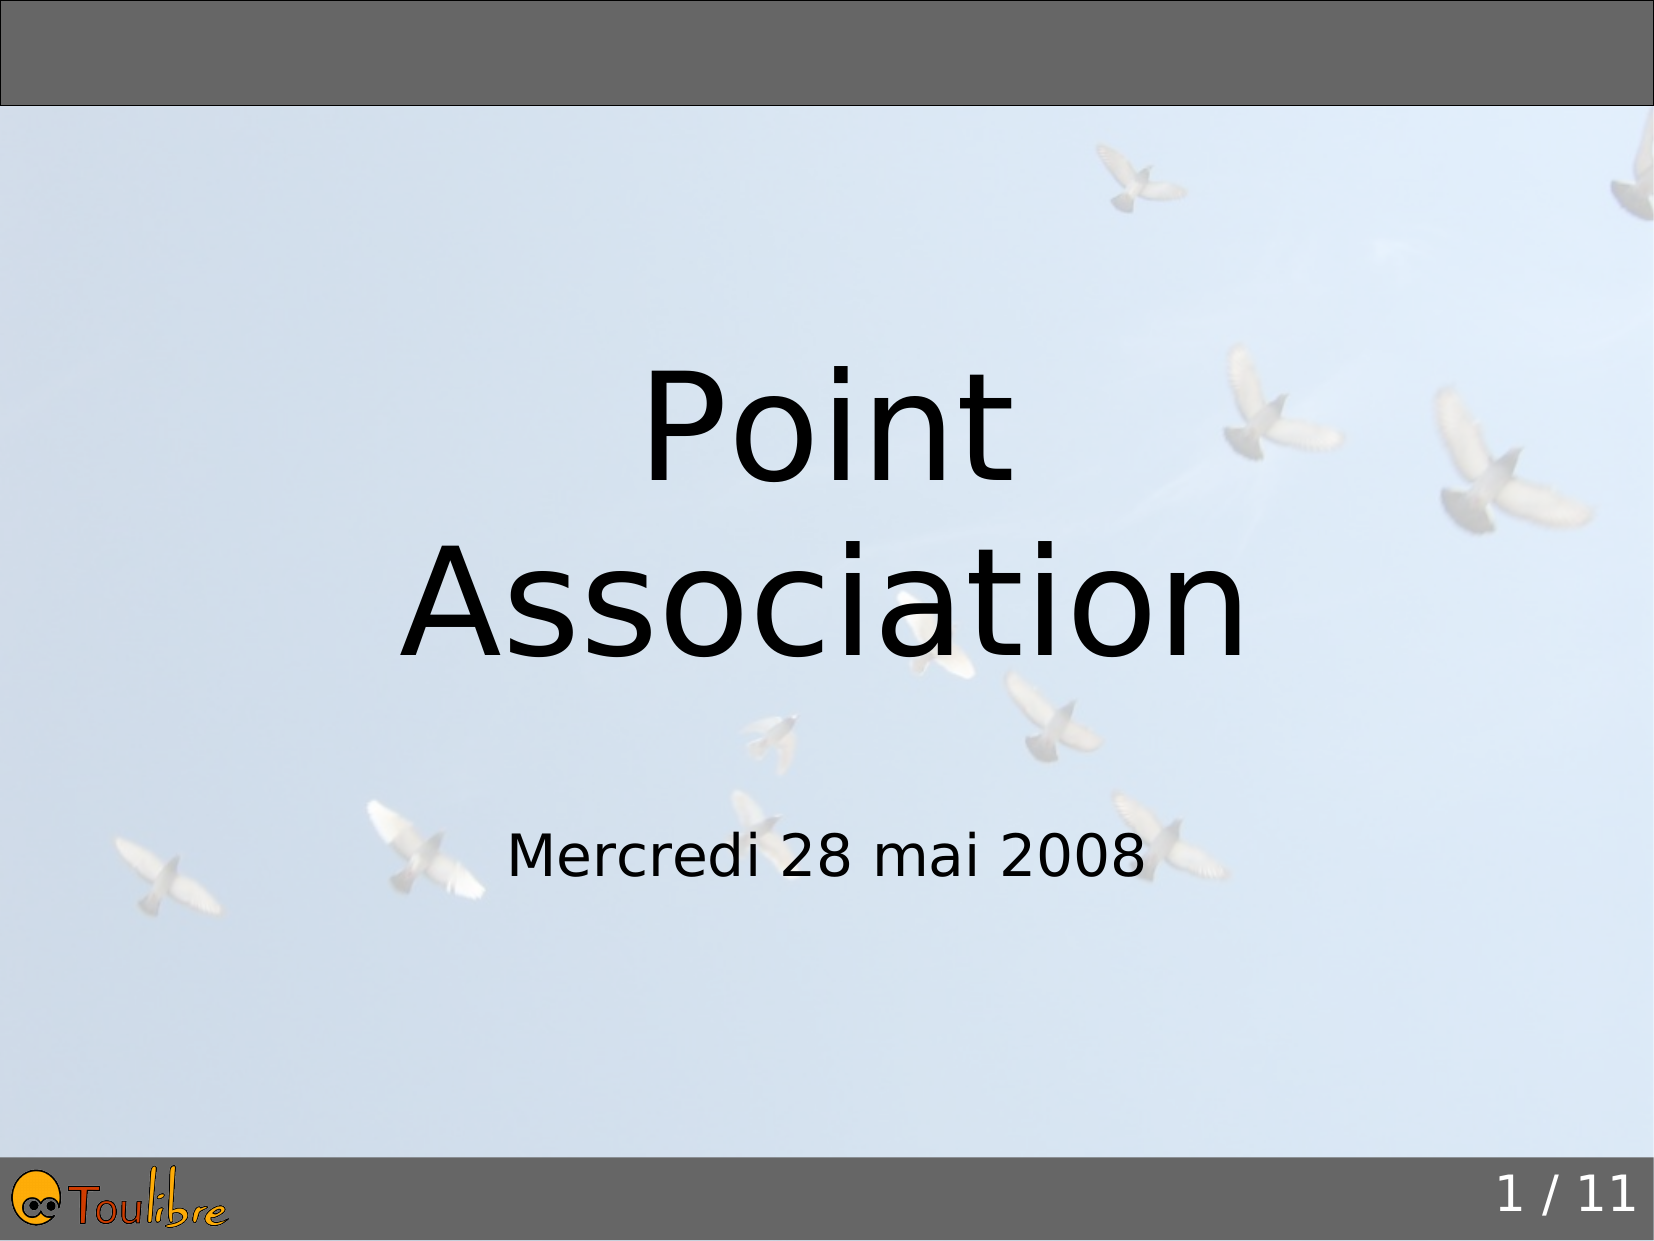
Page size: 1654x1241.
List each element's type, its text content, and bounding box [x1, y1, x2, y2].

picture [11, 1165, 229, 1228]
text_box Point Association Mercredi 28 mai 2008 [0, 334, 1654, 898]
